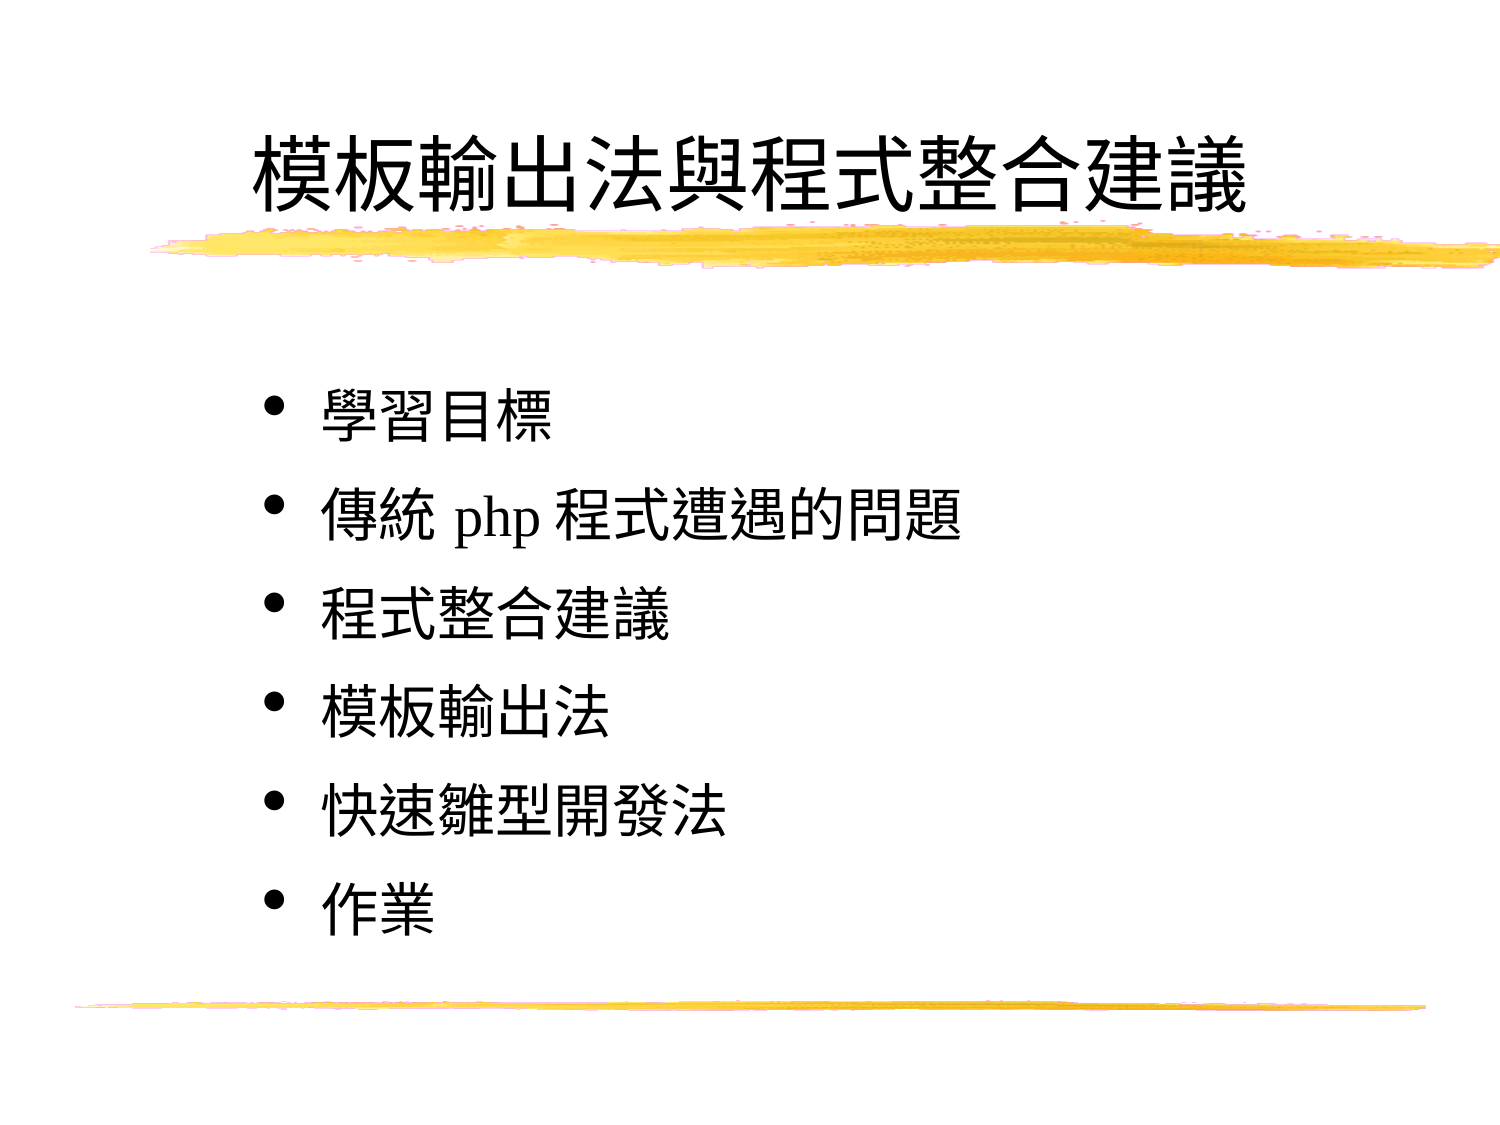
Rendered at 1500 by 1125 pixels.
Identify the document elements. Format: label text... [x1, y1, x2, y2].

title 模板輸出法與程式整合建議 [112, 49, 1388, 238]
list 學習目標 傳統php程式遭遇的問題 程式整合建議 模板輸出法 快速雛型開發法 作業 [249, 362, 1363, 888]
picture [75, 999, 1426, 1013]
picture [150, 215, 1500, 279]
